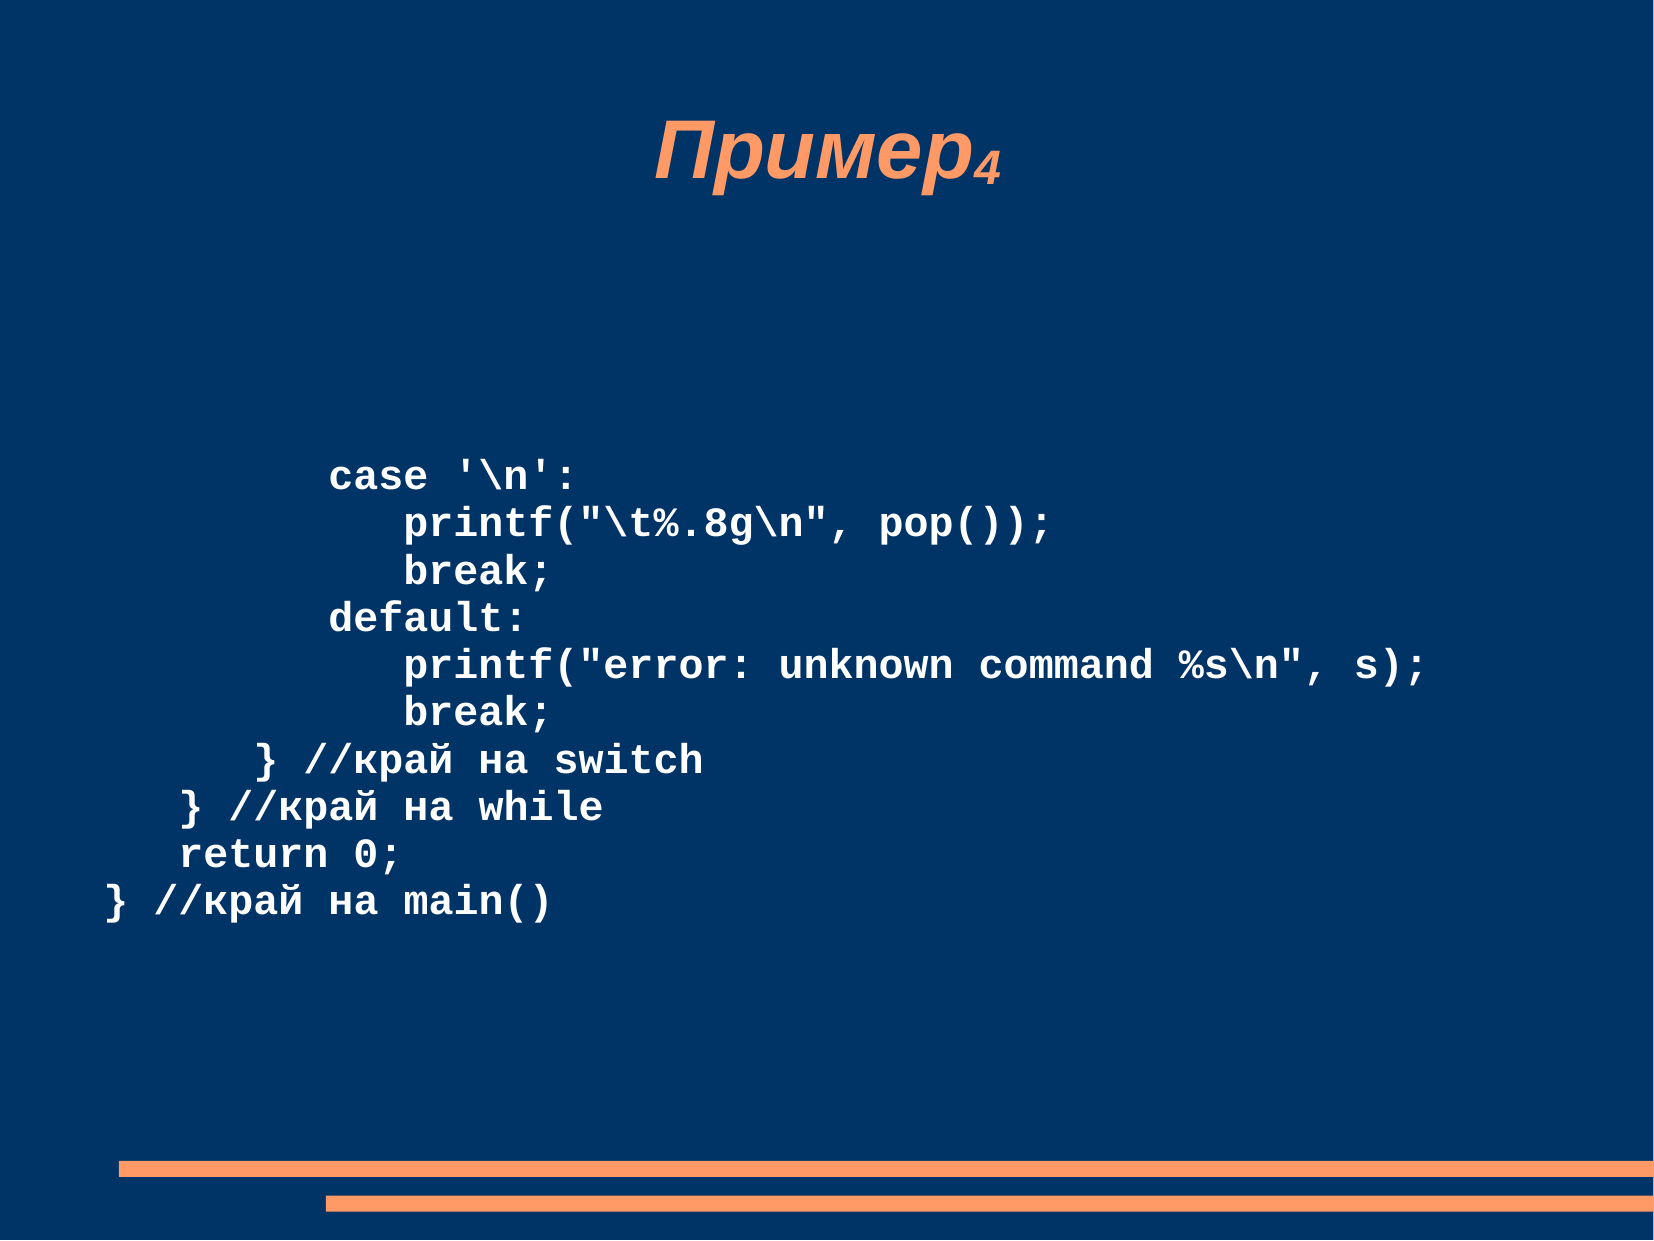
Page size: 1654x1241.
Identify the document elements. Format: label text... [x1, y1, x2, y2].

text_box case '\n': printf("\t%.8g\n", pop()); break; default: printf("error: unknown command %s\n", s); break; } //край на switch } //край на while return 0; } //край на main() [88, 447, 1565, 941]
title Пример4 [121, 46, 1534, 254]
